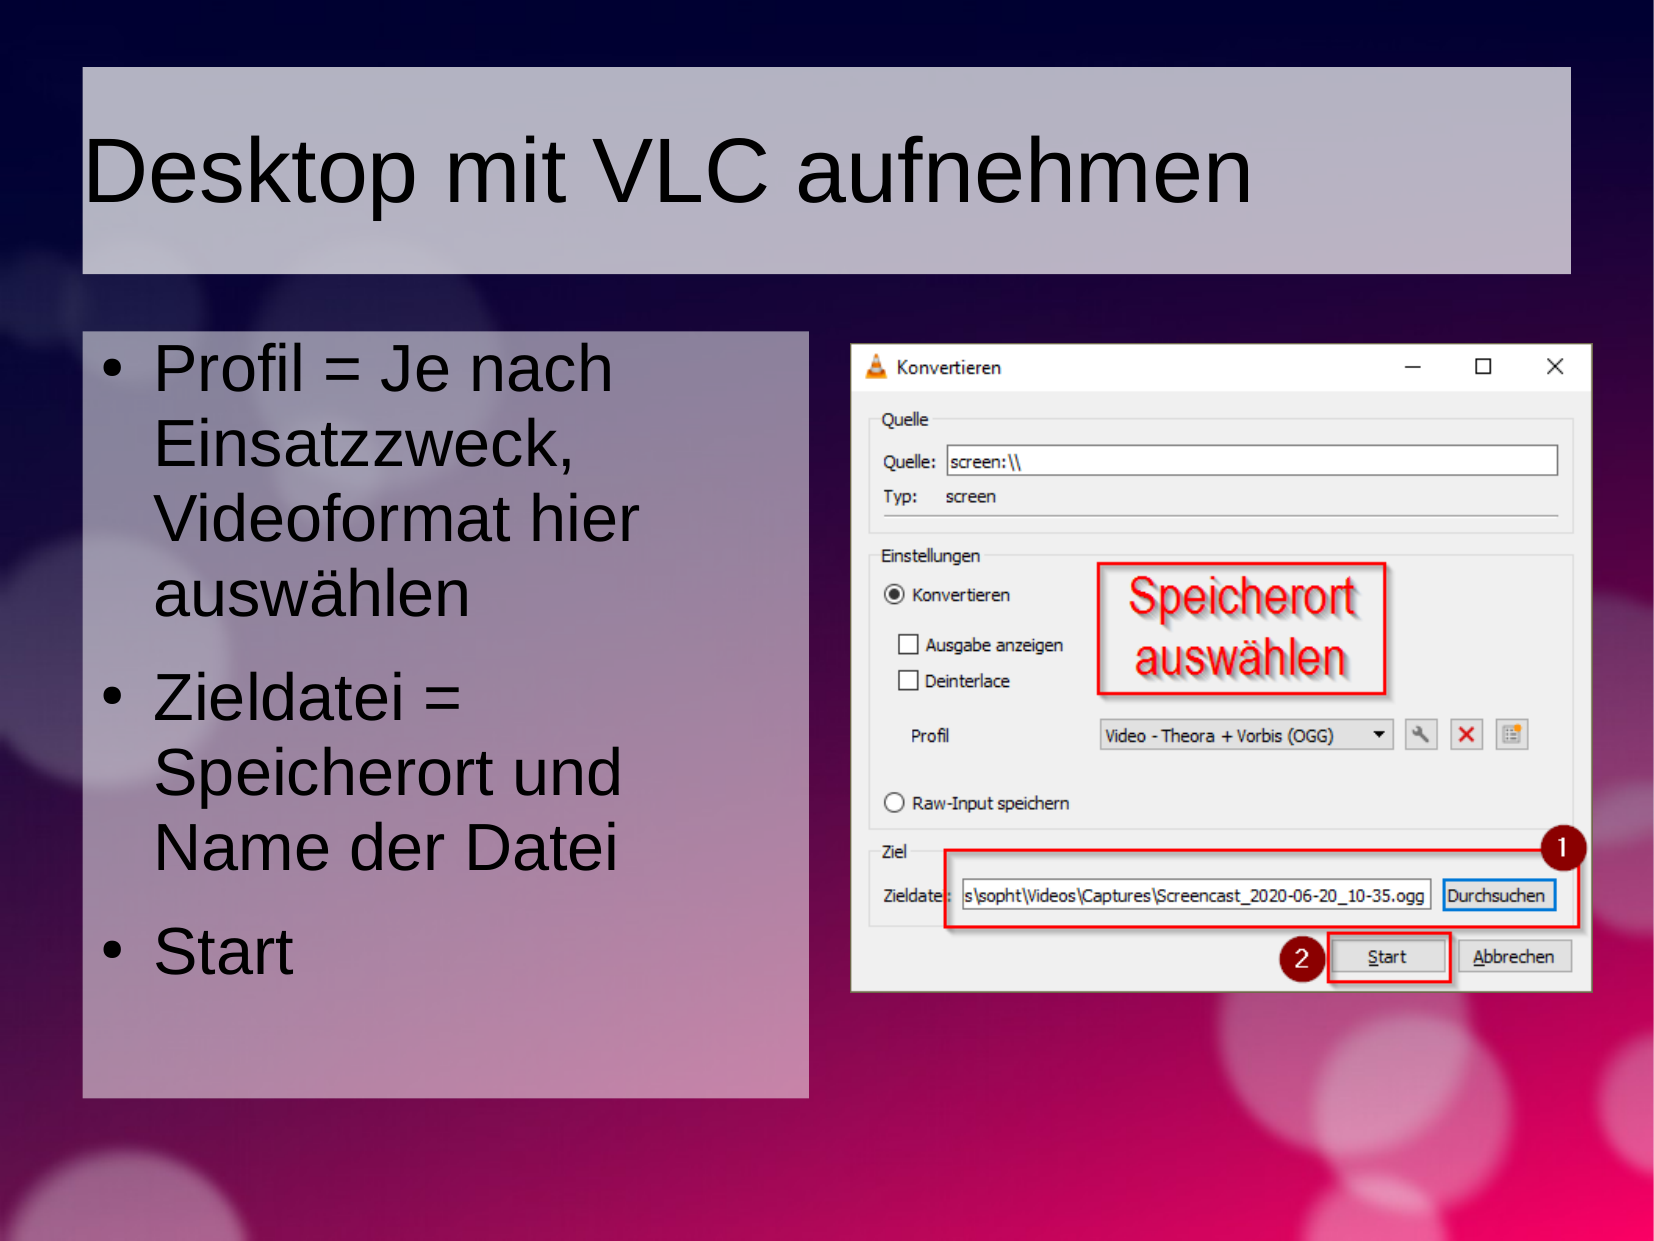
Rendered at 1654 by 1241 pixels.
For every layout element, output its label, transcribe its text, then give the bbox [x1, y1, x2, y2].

picture [0, 0, 1654, 1241]
title Desktop mit VLC aufnehmen [82, 67, 1571, 275]
list Profil = Je nach Einsatzzweck, Videoformat hier auswählen Zieldatei = Speicherort und Name der Datei Start [82, 331, 809, 1099]
